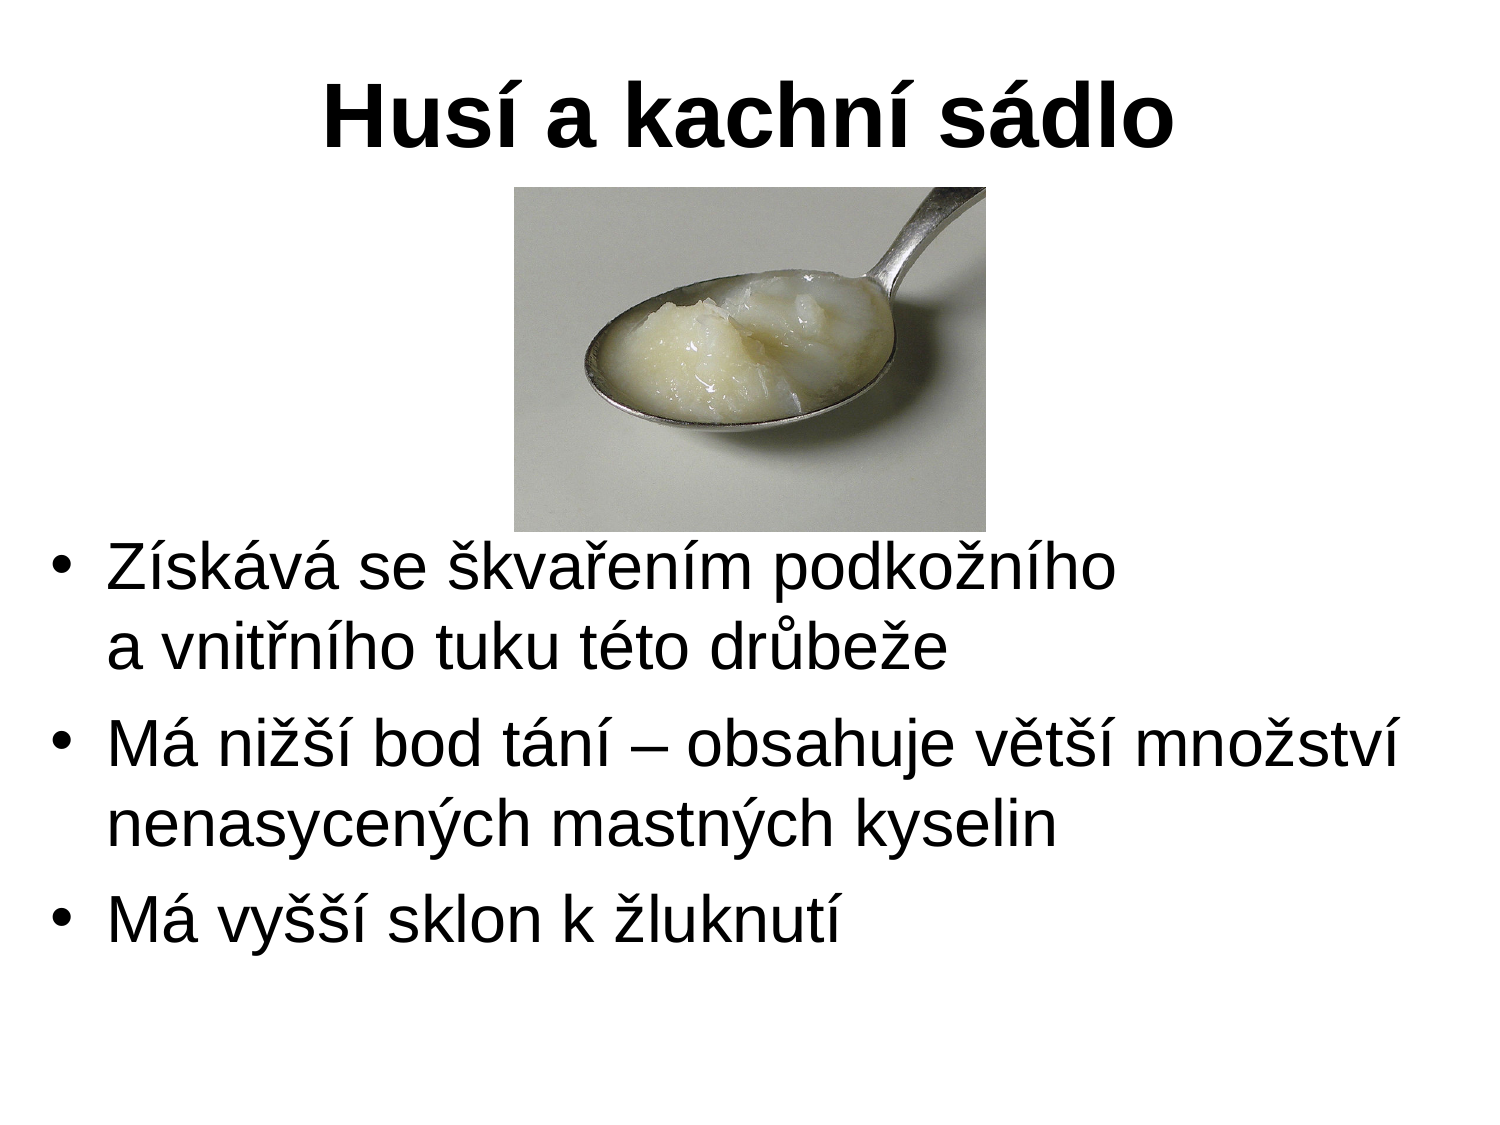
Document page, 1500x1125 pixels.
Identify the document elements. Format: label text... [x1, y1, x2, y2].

list Získává se škvařením podkožního a vnitřního tuku této drůbeže Má nižší bod tání – obsahuje větší množství nenasycených mastných kyselin Má vyšší sklon k žluknutí [35, 515, 1454, 1010]
title Husí a kachní sádlo [75, 45, 1426, 176]
picture [514, 187, 986, 532]
